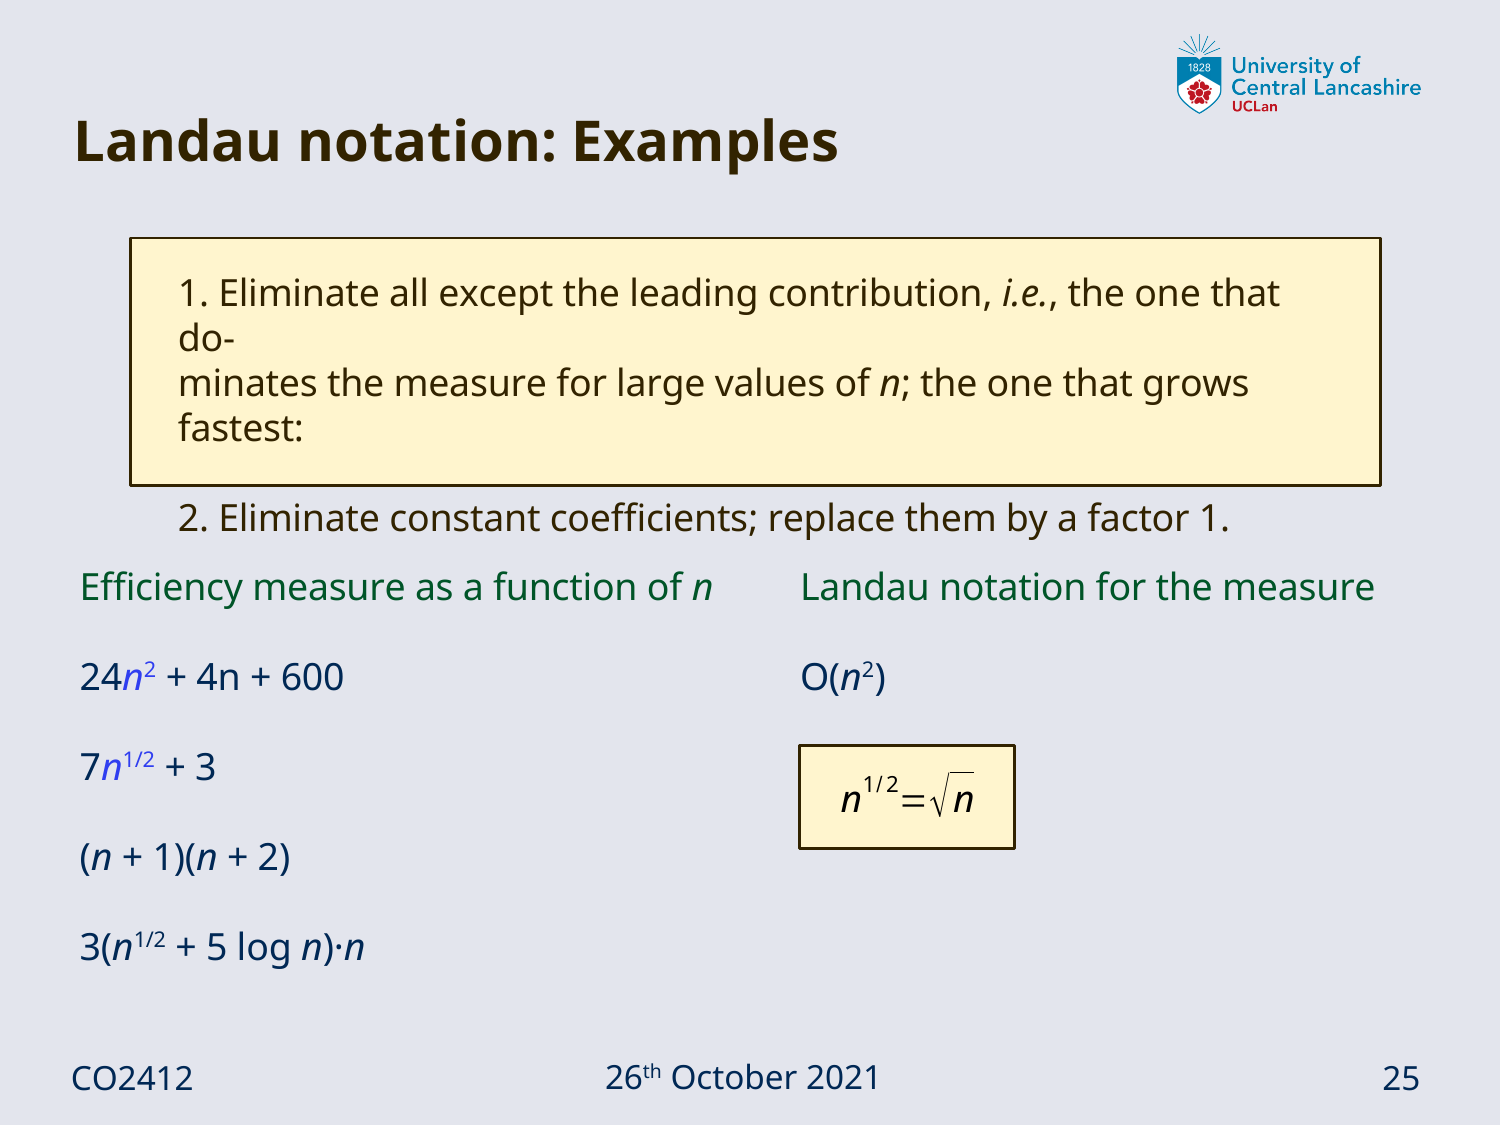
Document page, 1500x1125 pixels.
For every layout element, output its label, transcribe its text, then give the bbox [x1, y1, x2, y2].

text_box Efficiency measure as a function of n 24n2 + 4n + 600 7n1/2 + 3 (n + 1)(n + 2) 3(n1/2 + 5 log n)·n [64, 555, 729, 975]
text_box 1. Eliminate all except the leading contribution, i.e., the one that do- minates the measure for large values of n; the one that grows fastest: 2. Eliminate constant coefficients; replace them by a factor 1. [163, 261, 1354, 457]
text_box Landau notation for the measure O(n2) [785, 555, 1450, 750]
chart [834, 770, 982, 826]
title Landau notation: Examples [58, 93, 1475, 186]
text_box [799, 745, 1015, 849]
picture [1177, 34, 1421, 93]
text_box [130, 237, 1381, 486]
